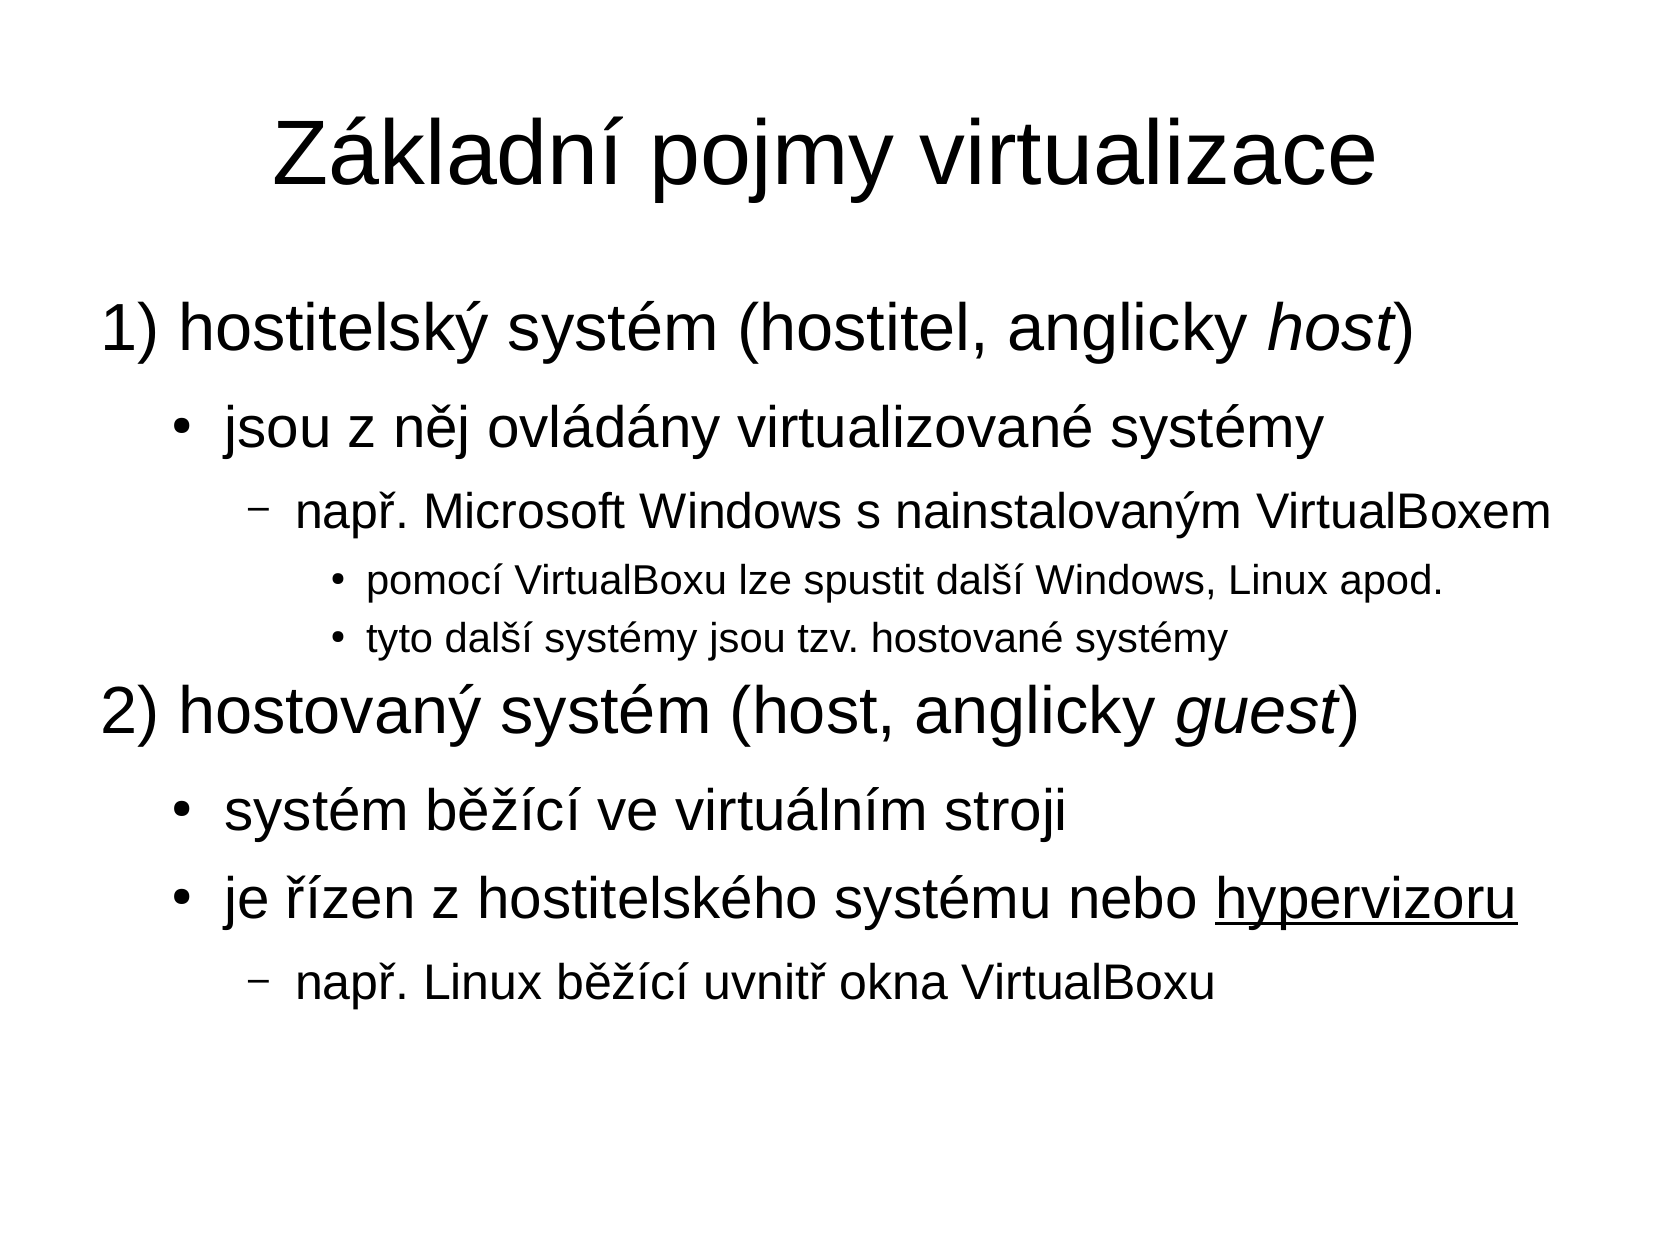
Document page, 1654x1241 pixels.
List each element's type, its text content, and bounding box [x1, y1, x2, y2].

list hostitelský systém (hostitel, anglicky host) jsou z něj ovládány virtualizované systémy např. Microsoft Windows s nainstalovaným VirtualBoxem pomocí VirtualBoxu lze spustit další Windows, Linux apod. tyto další systémy jsou tzv. hostované systémy hostovaný systém (host, anglicky guest) systém běžící ve virtuálním stroji je řízen z hostitelského systému nebo hypervizoru např. Linux běžící uvnitř okna VirtualBoxu [82, 290, 1571, 1094]
title Základní pojmy virtualizace [82, 56, 1571, 250]
